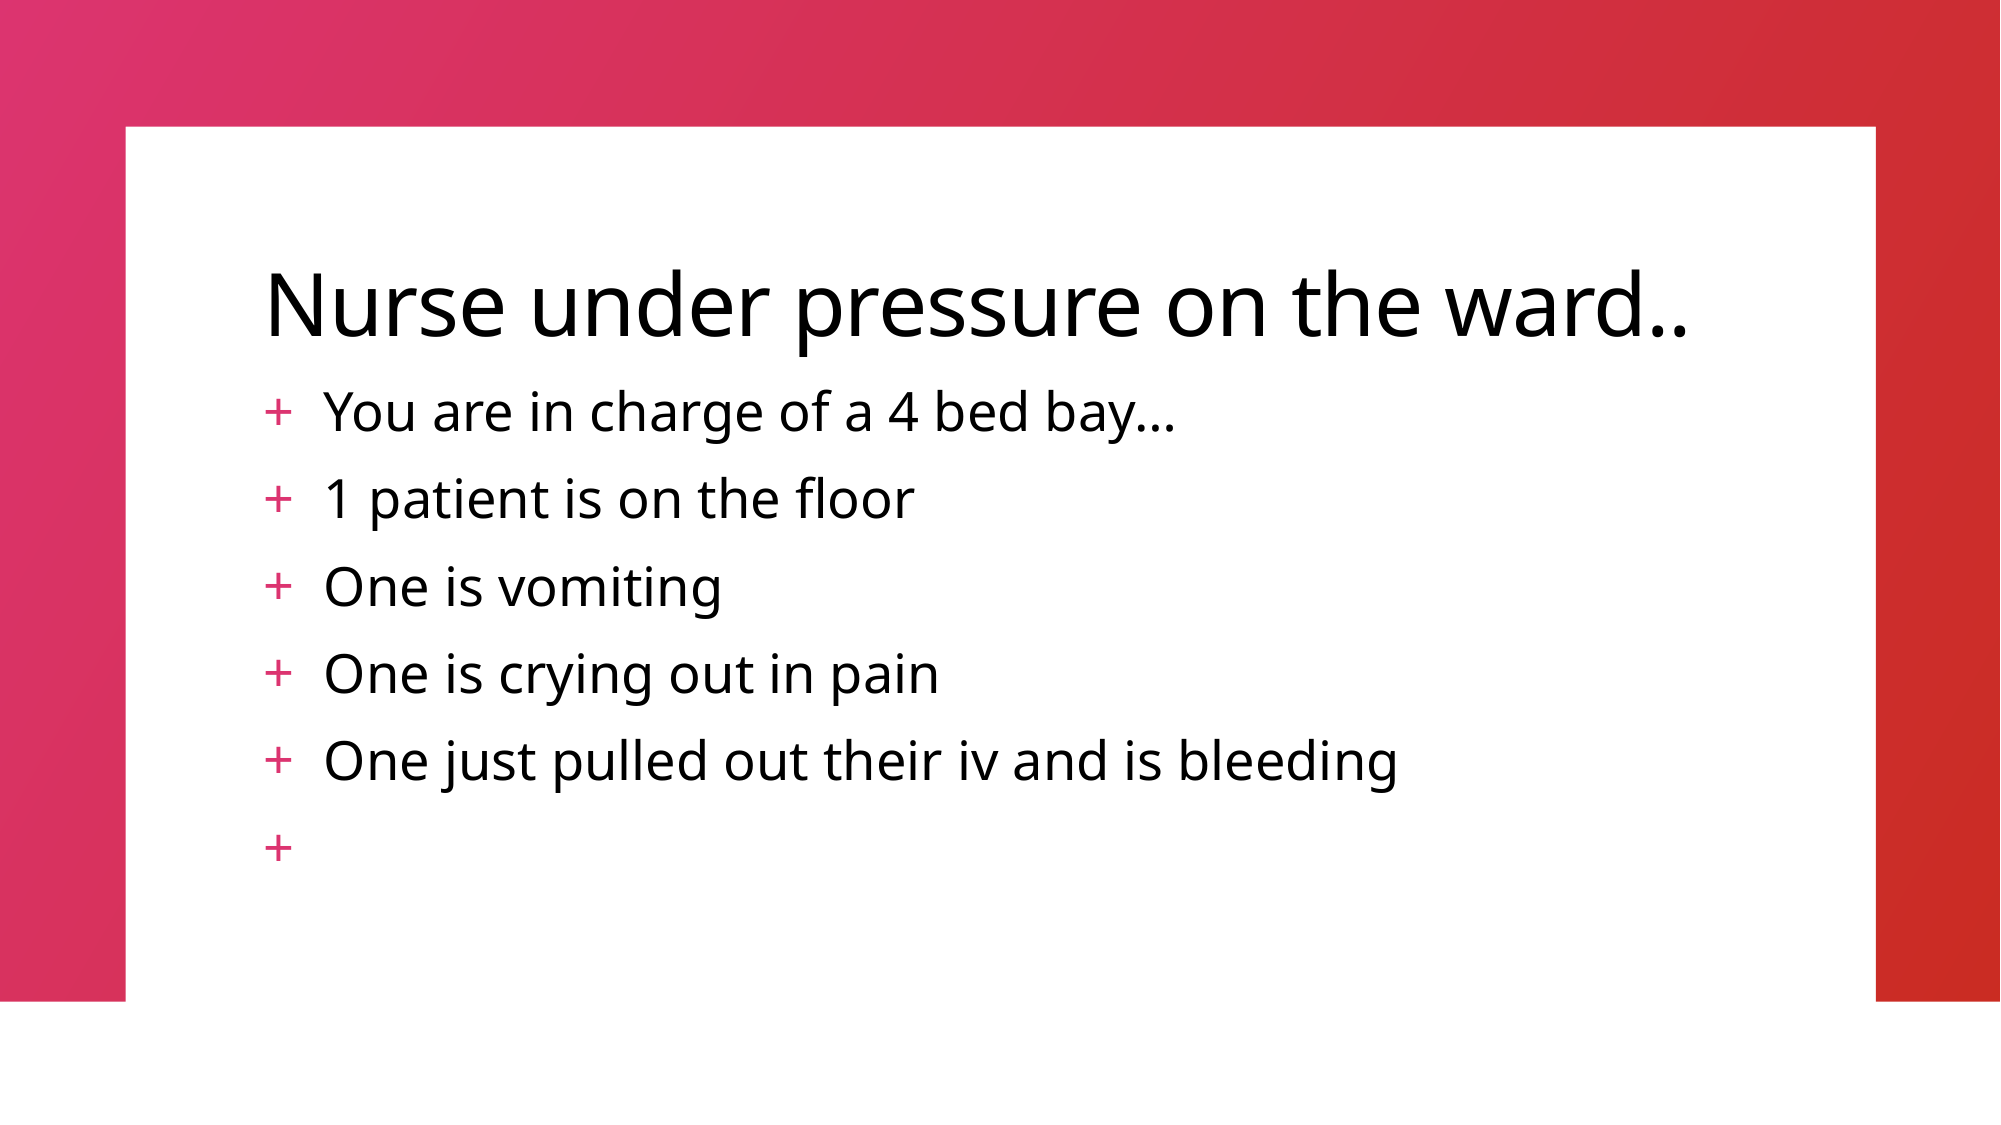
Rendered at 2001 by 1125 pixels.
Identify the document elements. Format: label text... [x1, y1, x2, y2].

list You are in charge of a 4 bed bay… 1 patient is on the floor One is vomiting One is crying out in pain One just pulled out their iv and is bleeding [248, 366, 1749, 1001]
title Nurse under pressure on the ward.. [248, 248, 1749, 366]
